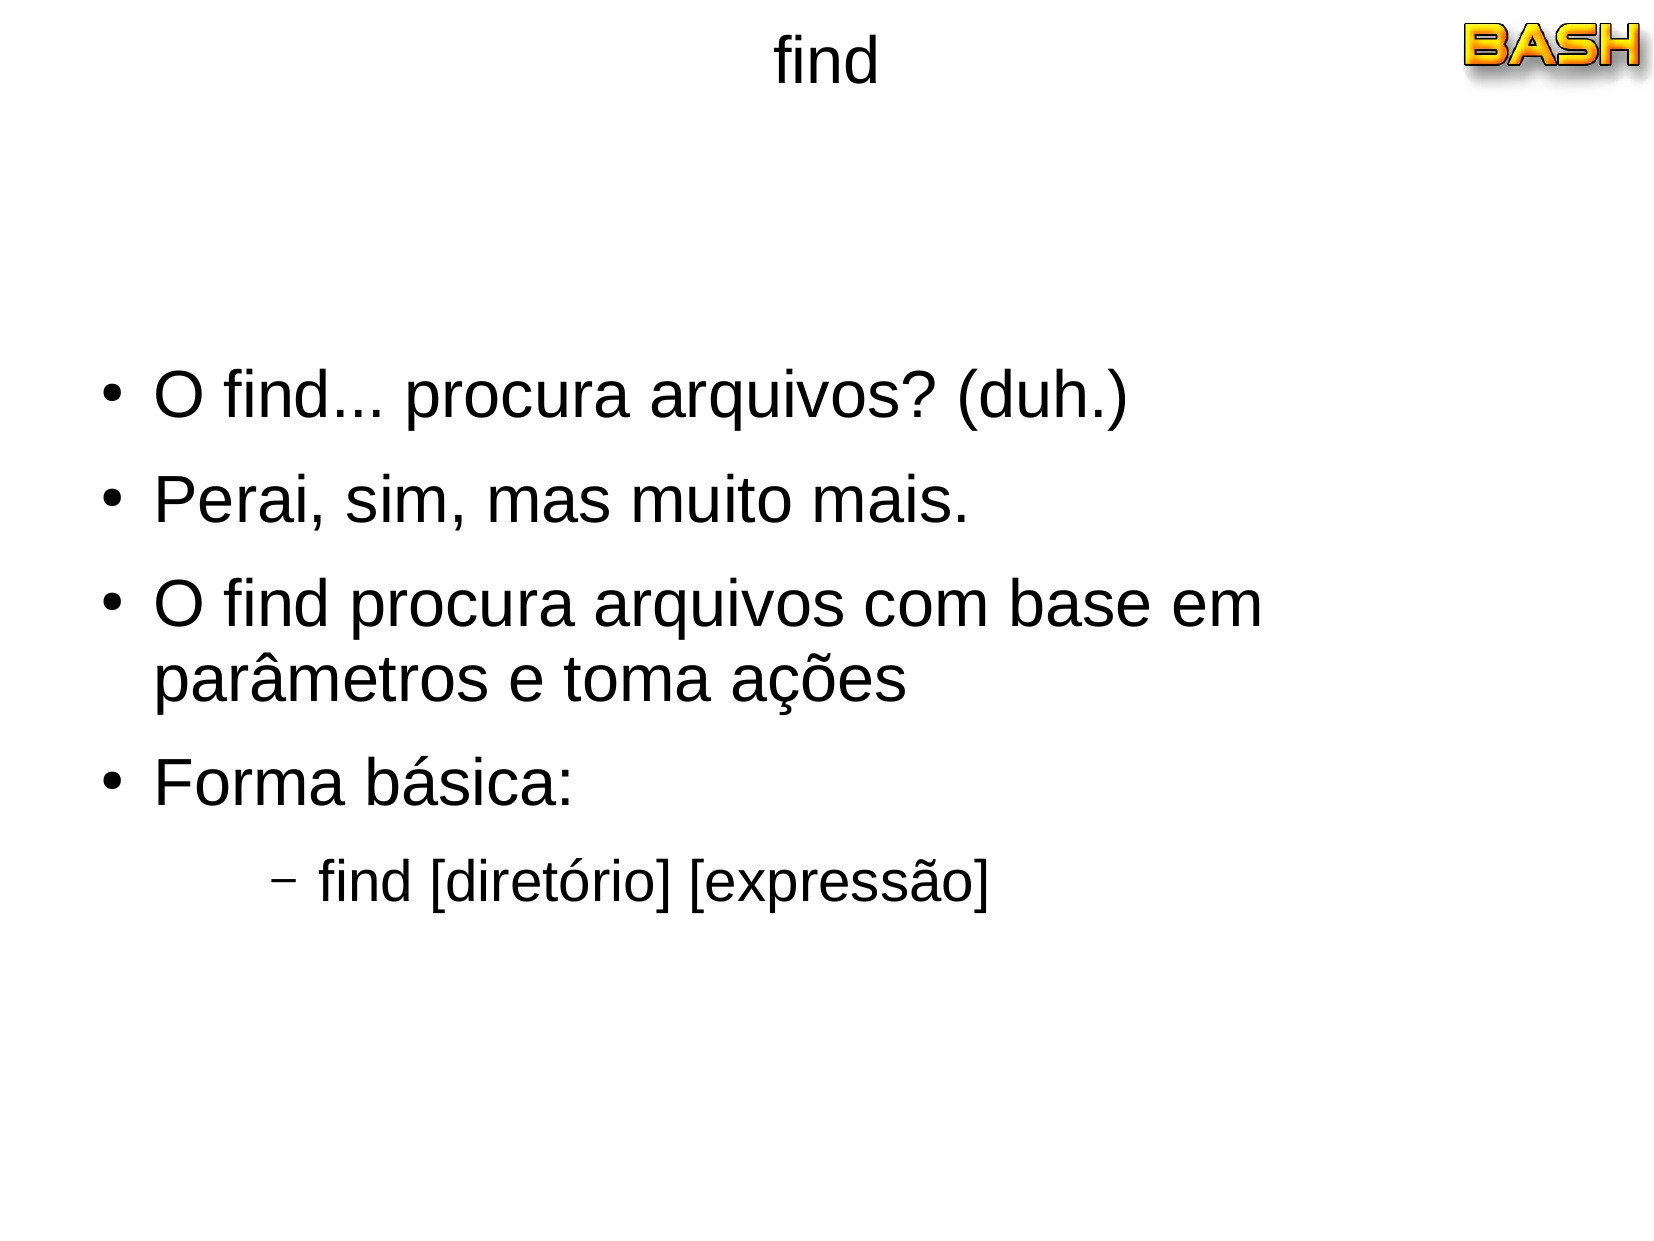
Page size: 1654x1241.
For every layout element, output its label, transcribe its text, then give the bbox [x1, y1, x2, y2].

list O find... procura arquivos? (duh.) Perai, sim, mas muito mais. O find procura arquivos com base em parâmetros e toma ações Forma básica: find [diretório] [expressão] [82, 357, 1571, 915]
title find [82, 22, 1571, 98]
picture [1450, 0, 1654, 96]
